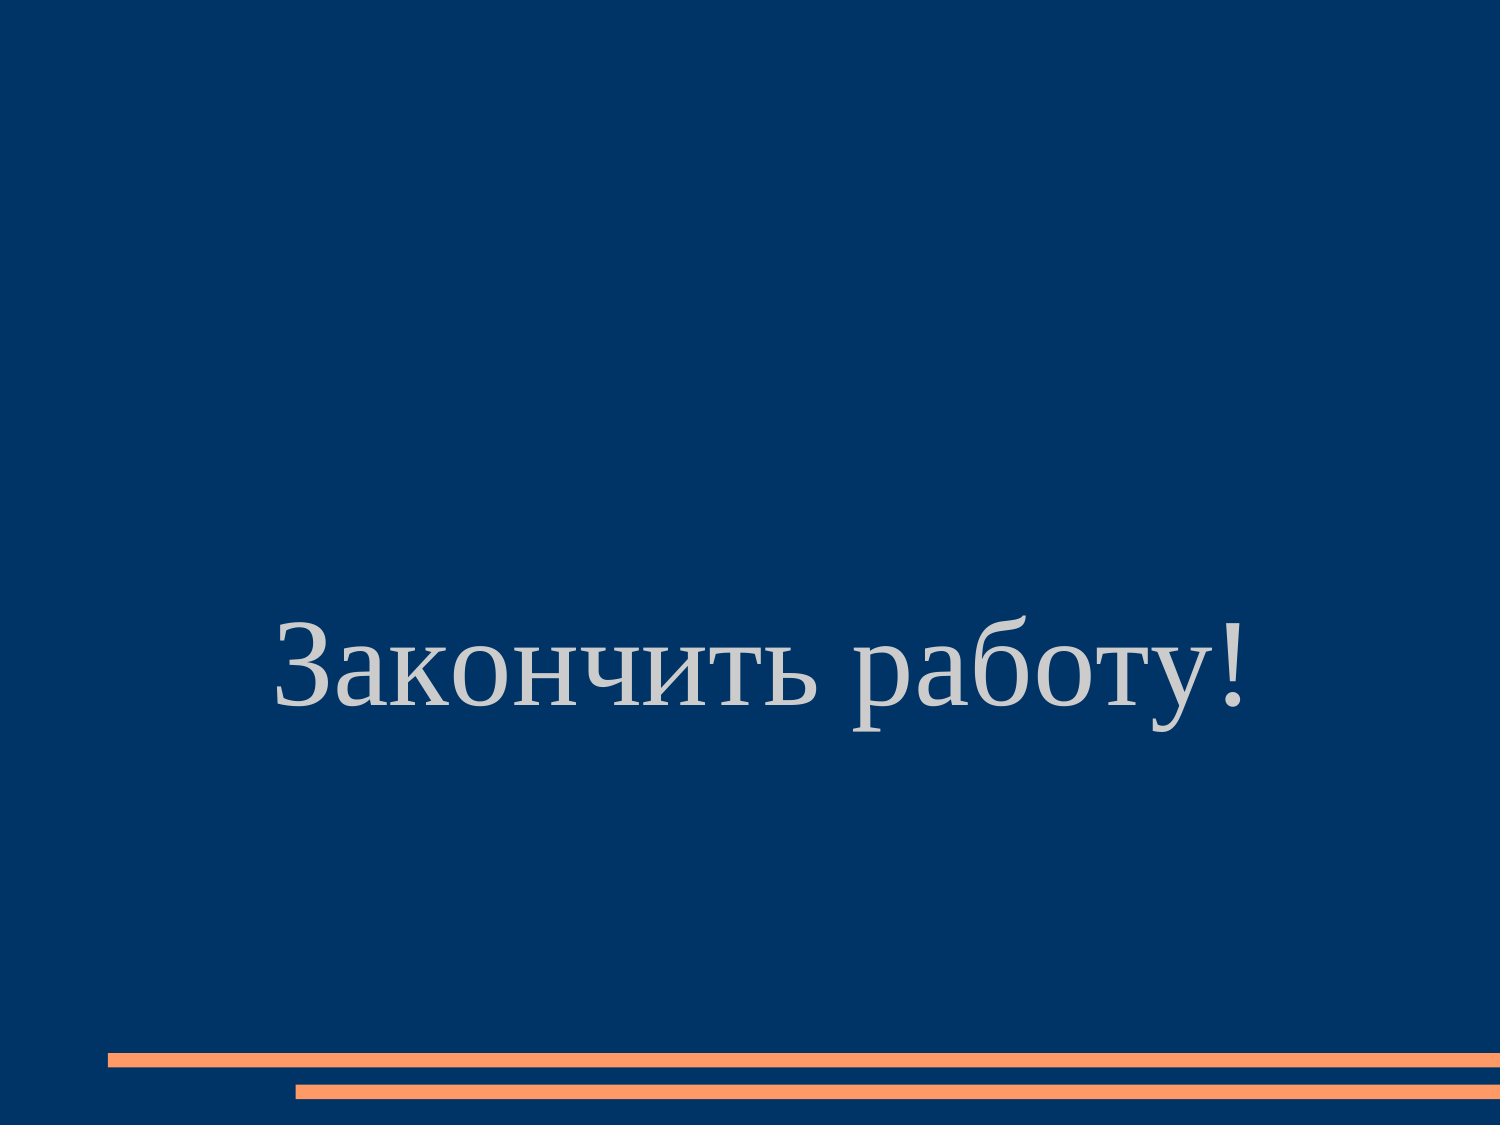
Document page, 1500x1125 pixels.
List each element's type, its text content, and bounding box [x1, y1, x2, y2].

subtitle Закончить работу! [110, 292, 1416, 1035]
